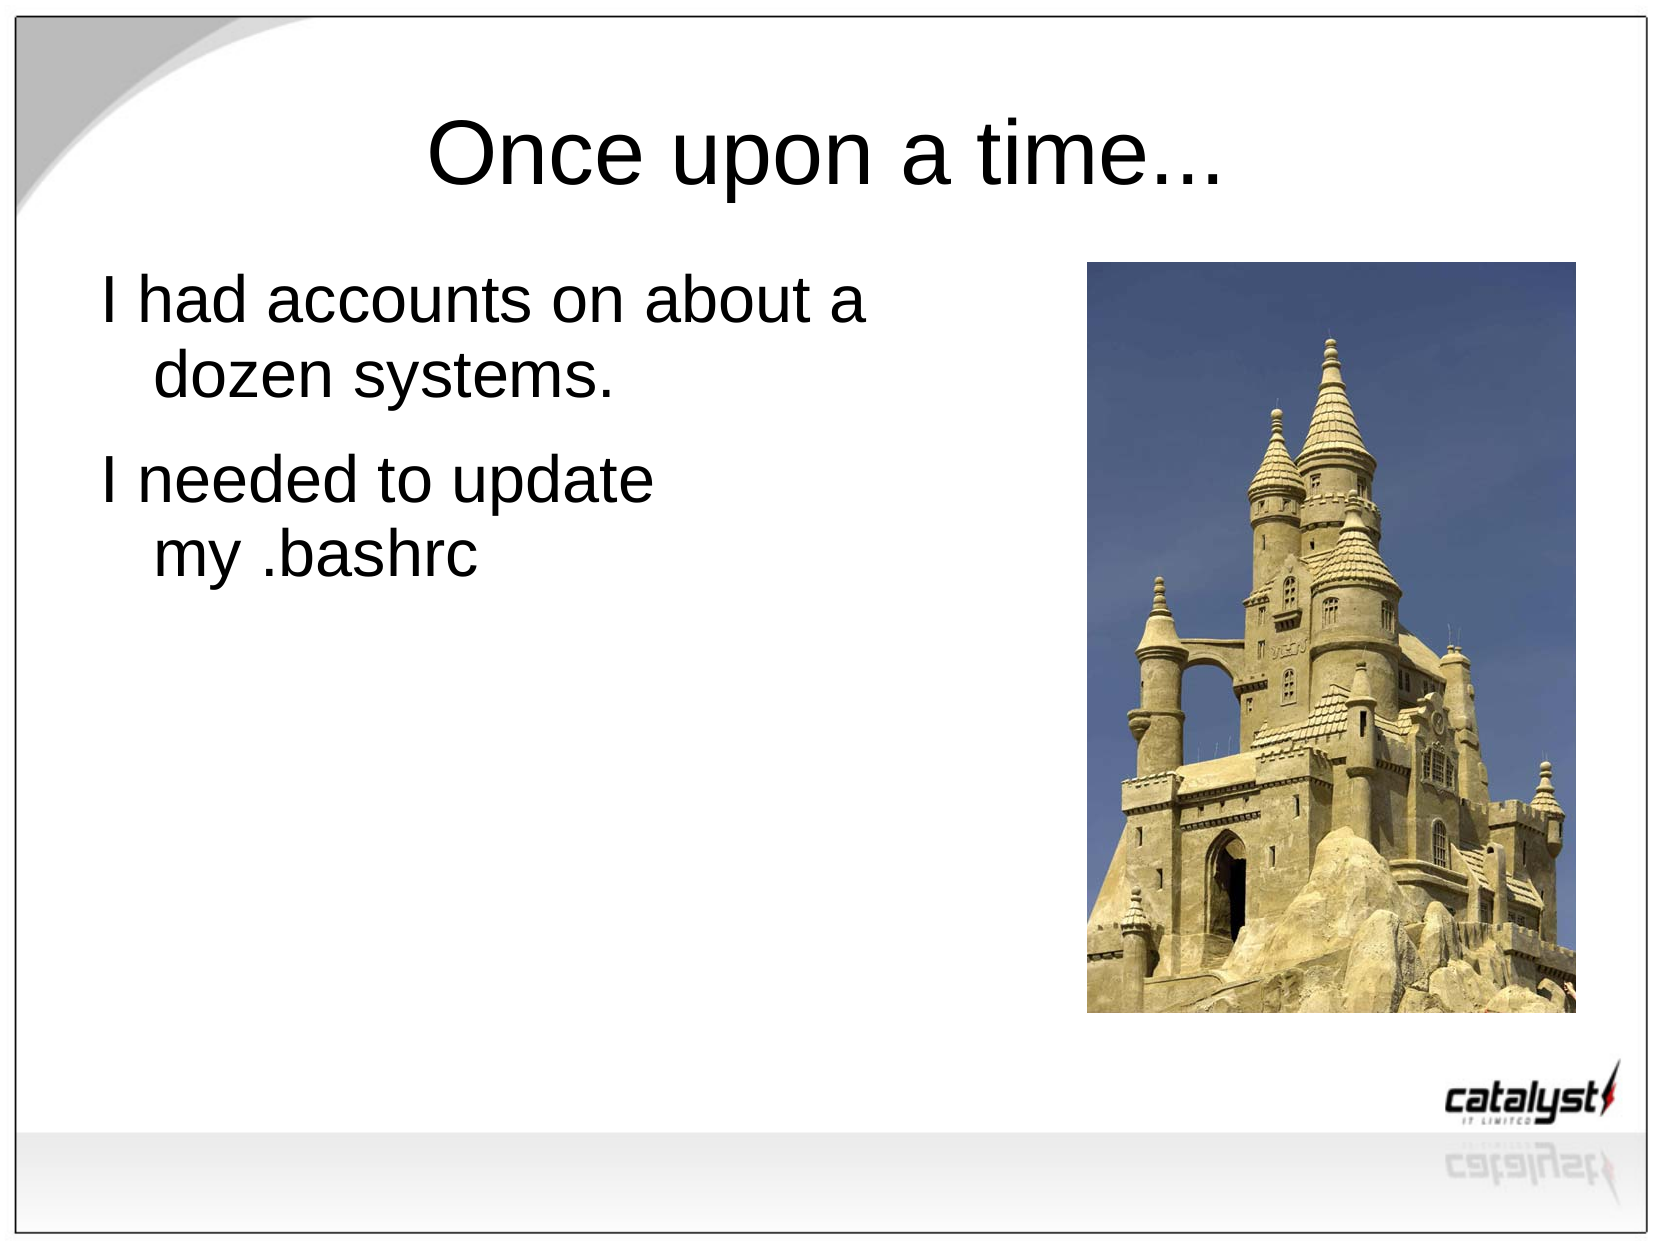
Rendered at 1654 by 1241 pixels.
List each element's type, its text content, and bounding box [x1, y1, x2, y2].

list I had accounts on about a dozen systems. I needed to update my .bashrc [82, 262, 976, 1109]
picture [4, 5, 1654, 1241]
title Once upon a time... [82, 49, 1571, 257]
